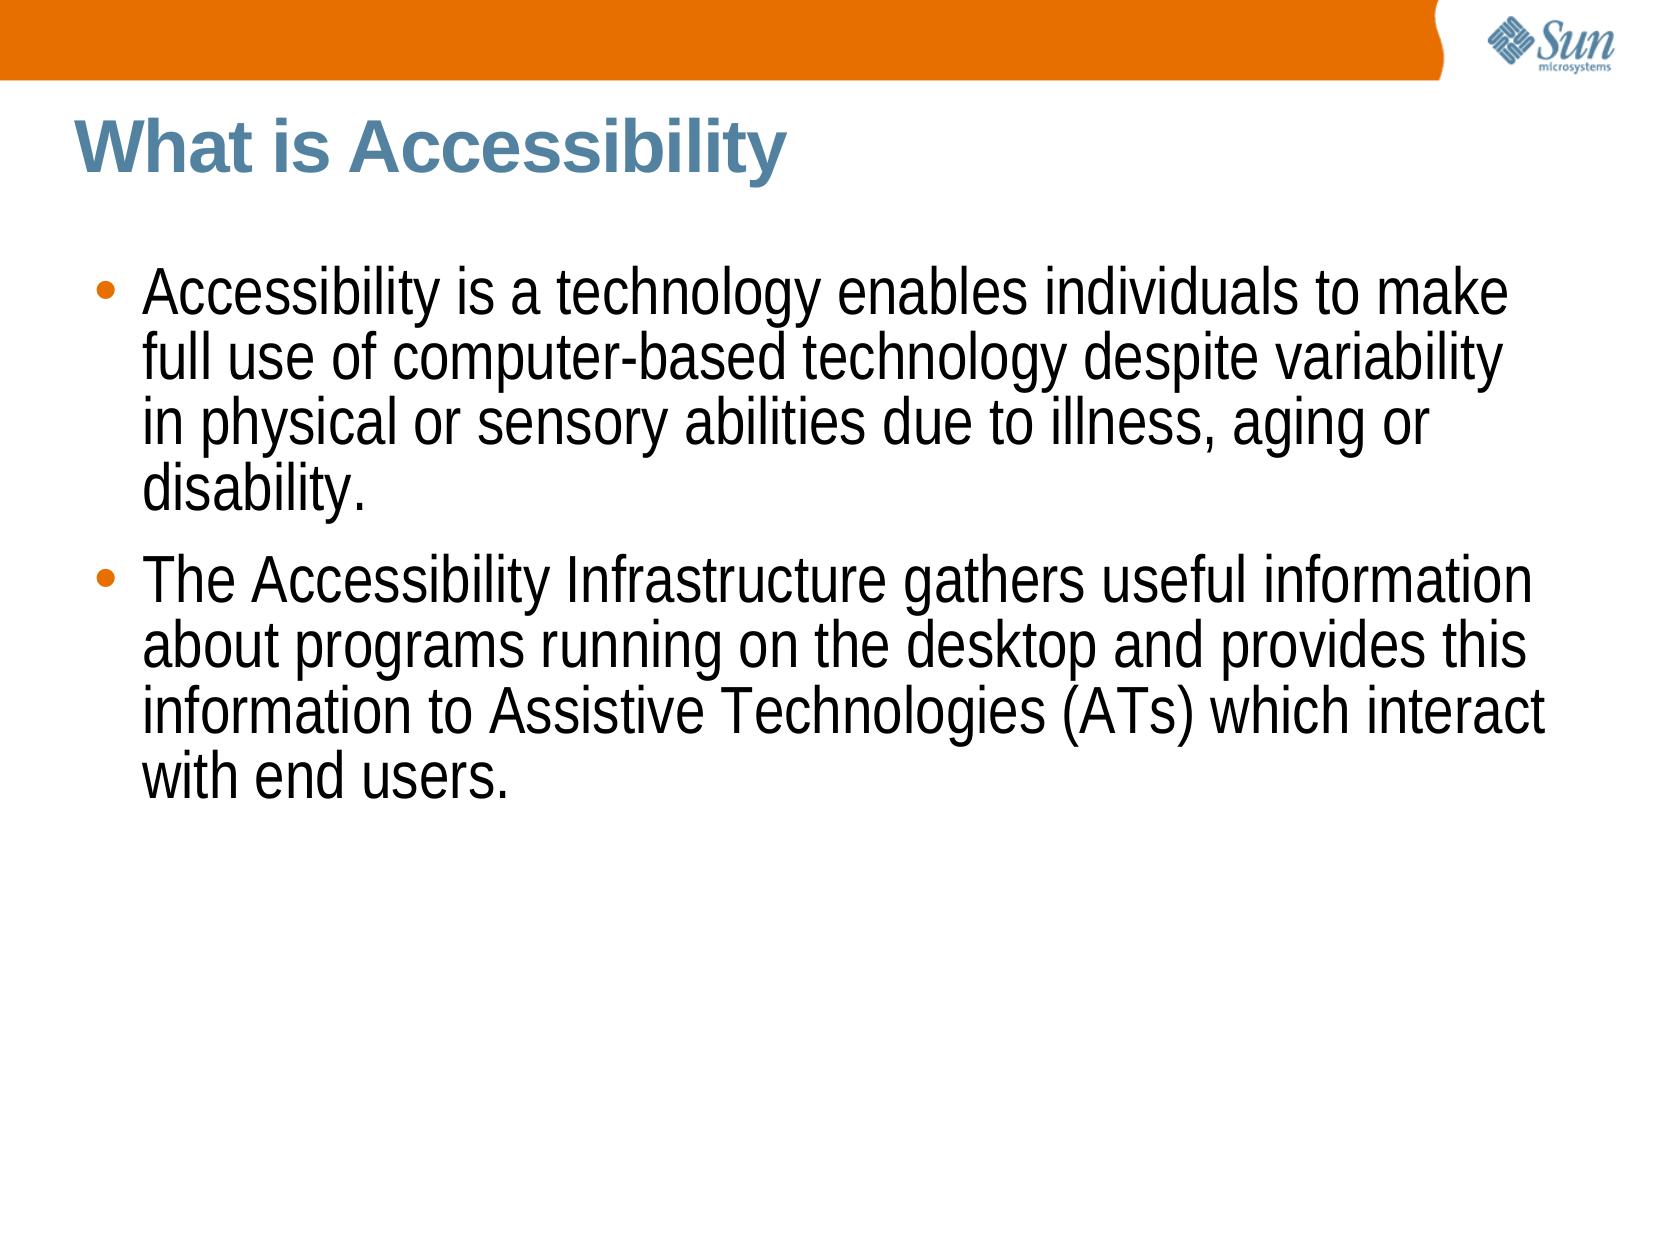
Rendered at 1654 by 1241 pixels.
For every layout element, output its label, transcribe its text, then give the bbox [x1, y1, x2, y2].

list Accessibility is a technology enables individuals to make full use of computer-based technology despite variability in physical or sensory abilities due to illness, aging or disability. The Accessibility Infrastructure gathers useful information about programs running on the desktop and provides this information to Assistive Technologies (ATs) which interact with end users. [74, 262, 1564, 1092]
title What is Accessibility [74, 112, 1564, 206]
picture [0, 0, 1654, 83]
